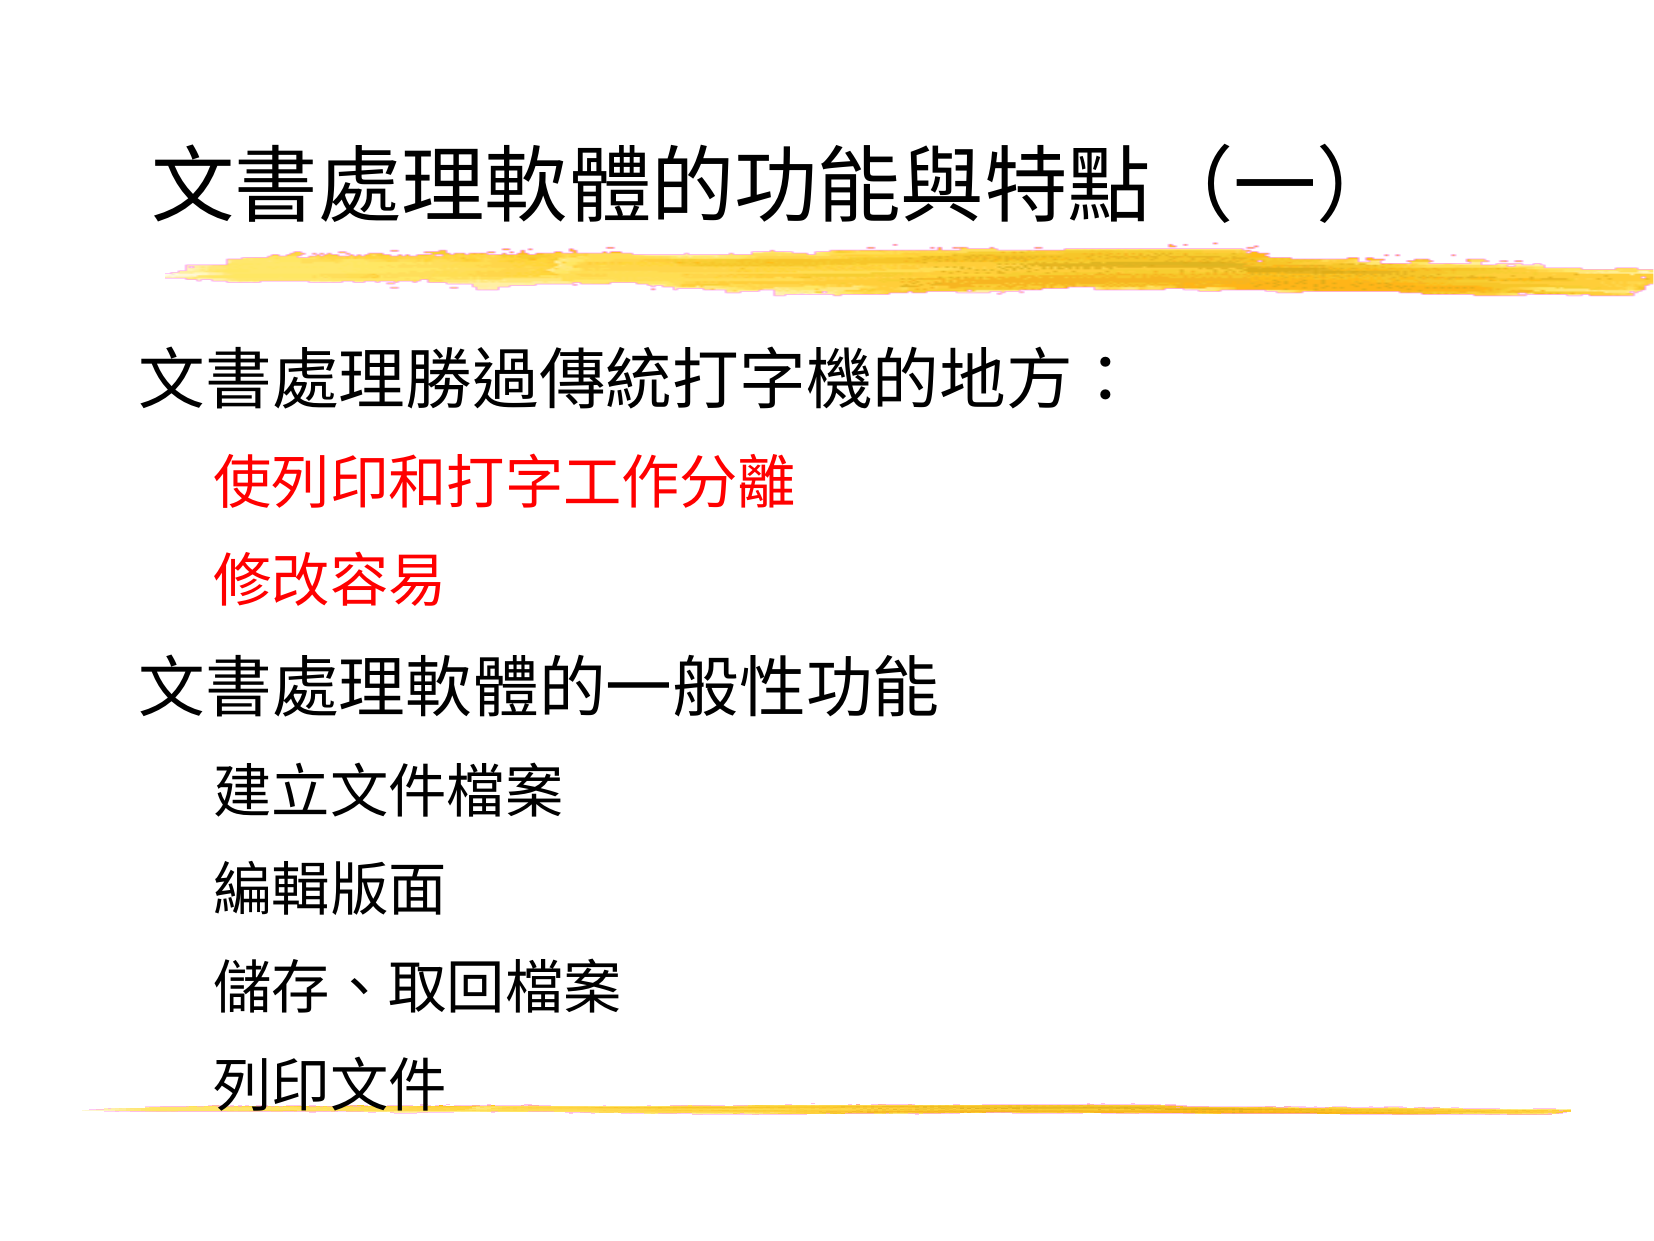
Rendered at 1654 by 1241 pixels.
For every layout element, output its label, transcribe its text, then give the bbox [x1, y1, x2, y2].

title 文書處理軟體的功能與特點（一） [73, 39, 1479, 249]
list 文書處理勝過傳統打字機的地方： 使列印和打字工作分離 修改容易 文書處理軟體的一般性功能 建立文件檔案 編輯版面 儲存、取回檔案 列印文件 [124, 316, 1530, 1061]
picture [82, 1102, 1571, 1117]
picture [165, 237, 1654, 308]
